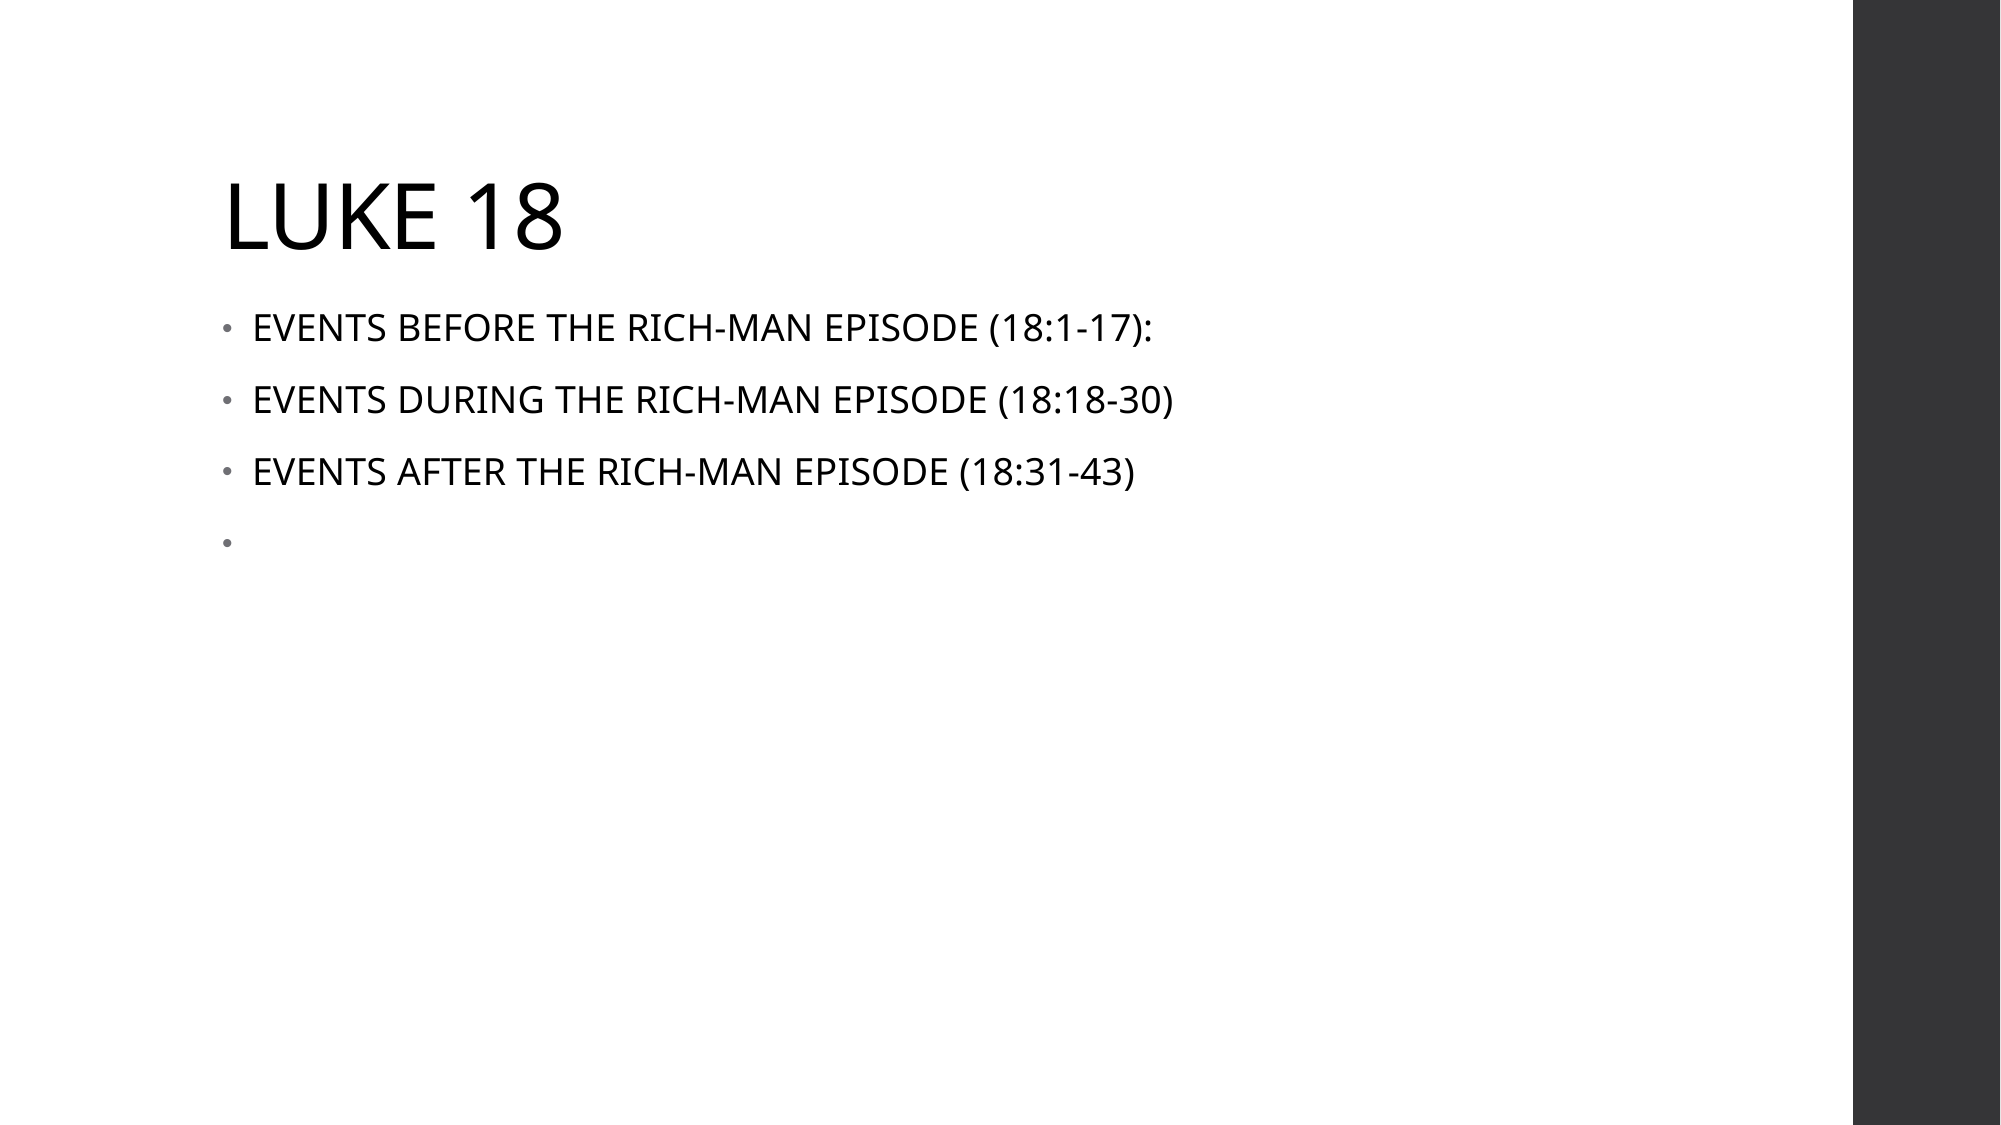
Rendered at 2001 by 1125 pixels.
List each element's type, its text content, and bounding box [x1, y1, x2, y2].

title LUKE 18 [206, 60, 1797, 278]
list EVENTS BEFORE THE RICH-MAN EPISODE (18:1-17): EVENTS DURING THE RICH-MAN EPISODE (18:18-30) EVENTS AFTER THE RICH-MAN EPISODE (18:31-43) [206, 299, 1617, 1014]
